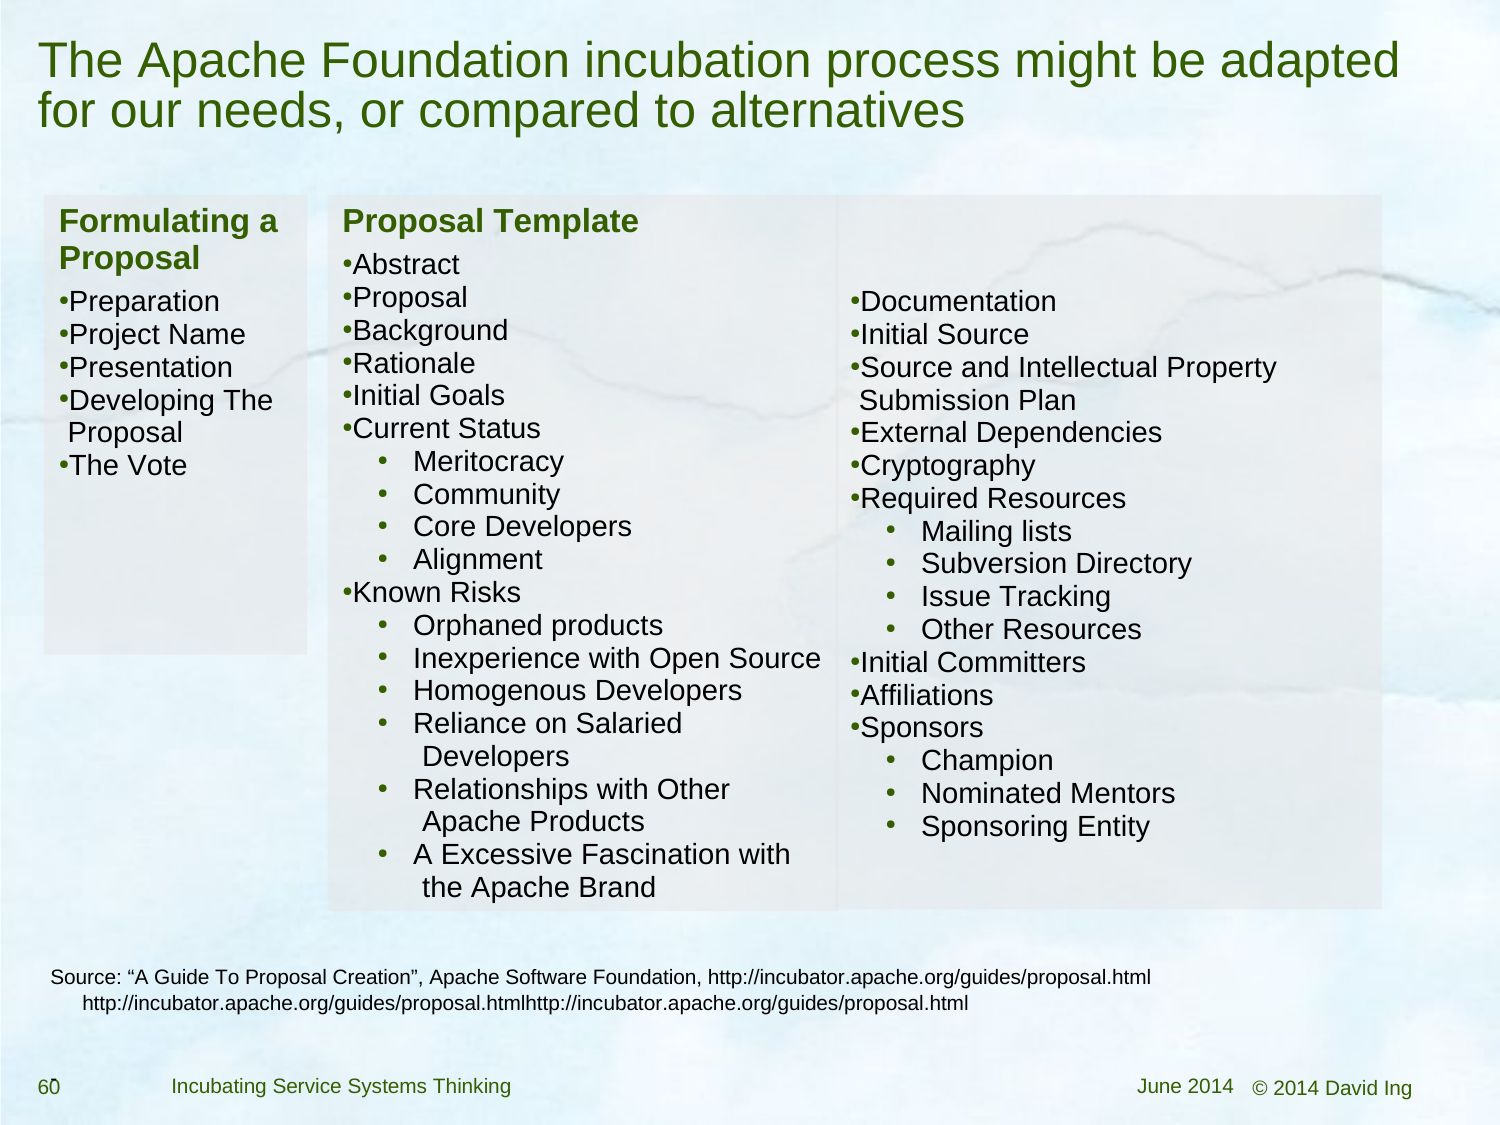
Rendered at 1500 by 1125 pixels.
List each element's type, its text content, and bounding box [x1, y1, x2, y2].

text_box Formulating a Proposal Preparation Project Name Presentation Developing The Proposal The Vote [43, 194, 308, 655]
picture [0, 0, 1500, 1125]
text_box Source: “A Guide To Proposal Creation”, Apache Software Foundation, http://incubator.apache.org/guides/proposal.html http://incubator.apache.org/guides/proposal.htmlhttp://incubator.apache.org/guides/proposal.html - [35, 956, 1382, 1022]
title The Apache Foundation incubation process might be adapted for our needs, or compared to alternatives [37, 37, 1463, 152]
text_box Proposal Template Abstract Proposal Background Rationale Initial Goals Current Status Meritocracy Community Core Developers Alignment Known Risks Orphaned products Inexperience with Open Source Homogenous Developers Reliance on Salaried Developers Relationships with Other Apache Products A Excessive Fascination with the Apache Brand [327, 194, 839, 912]
text_box Documentation Initial Source Source and Intellectual Property Submission Plan External Dependencies Cryptography Required Resources Mailing lists Subversion Directory Issue Tracking Other Resources Initial Committers Affiliations Sponsors Champion Nominated Mentors Sponsoring Entity [835, 194, 1382, 910]
